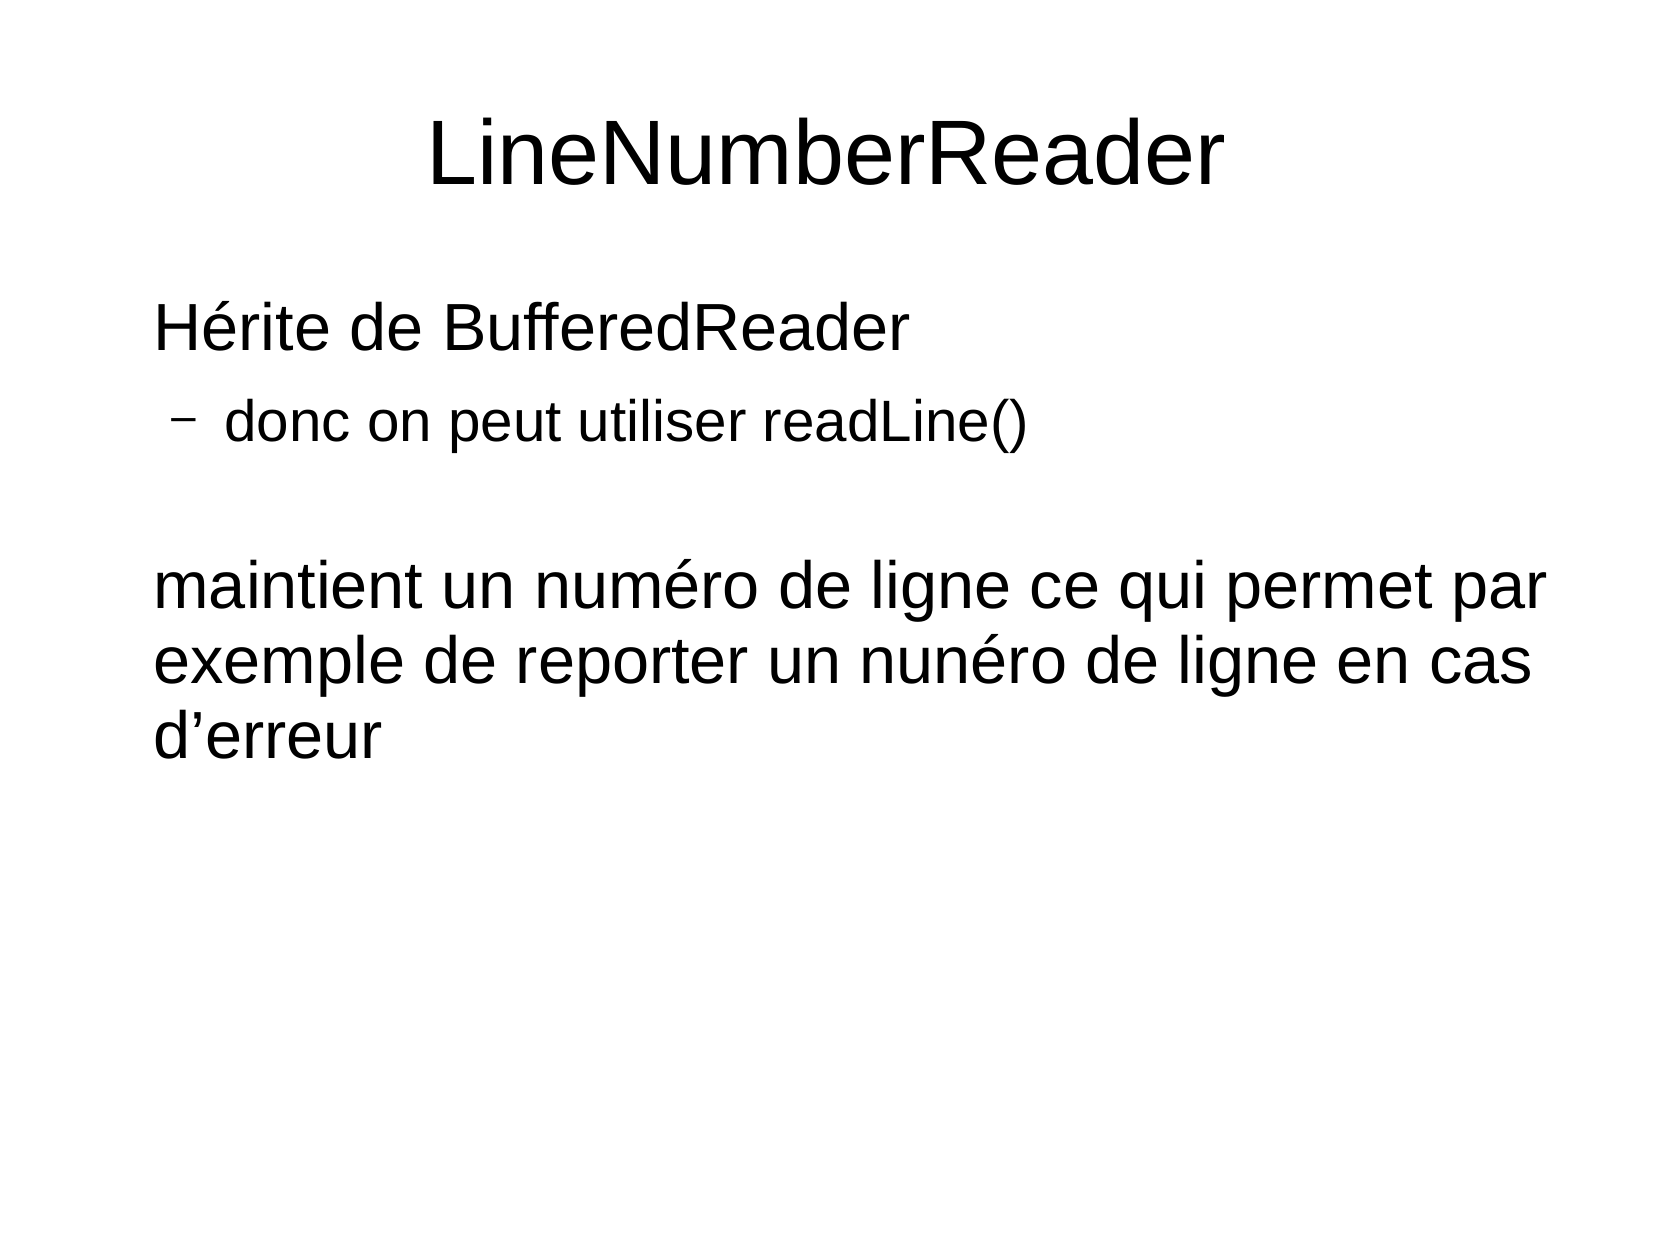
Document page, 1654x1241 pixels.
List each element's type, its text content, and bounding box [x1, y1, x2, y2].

title LineNumberReader [82, 49, 1571, 257]
list Hérite de BufferedReader donc on peut utiliser readLine() maintient un numéro de ligne ce qui permet par exemple de reporter un nunéro de ligne en cas d’erreur [82, 290, 1571, 1010]
